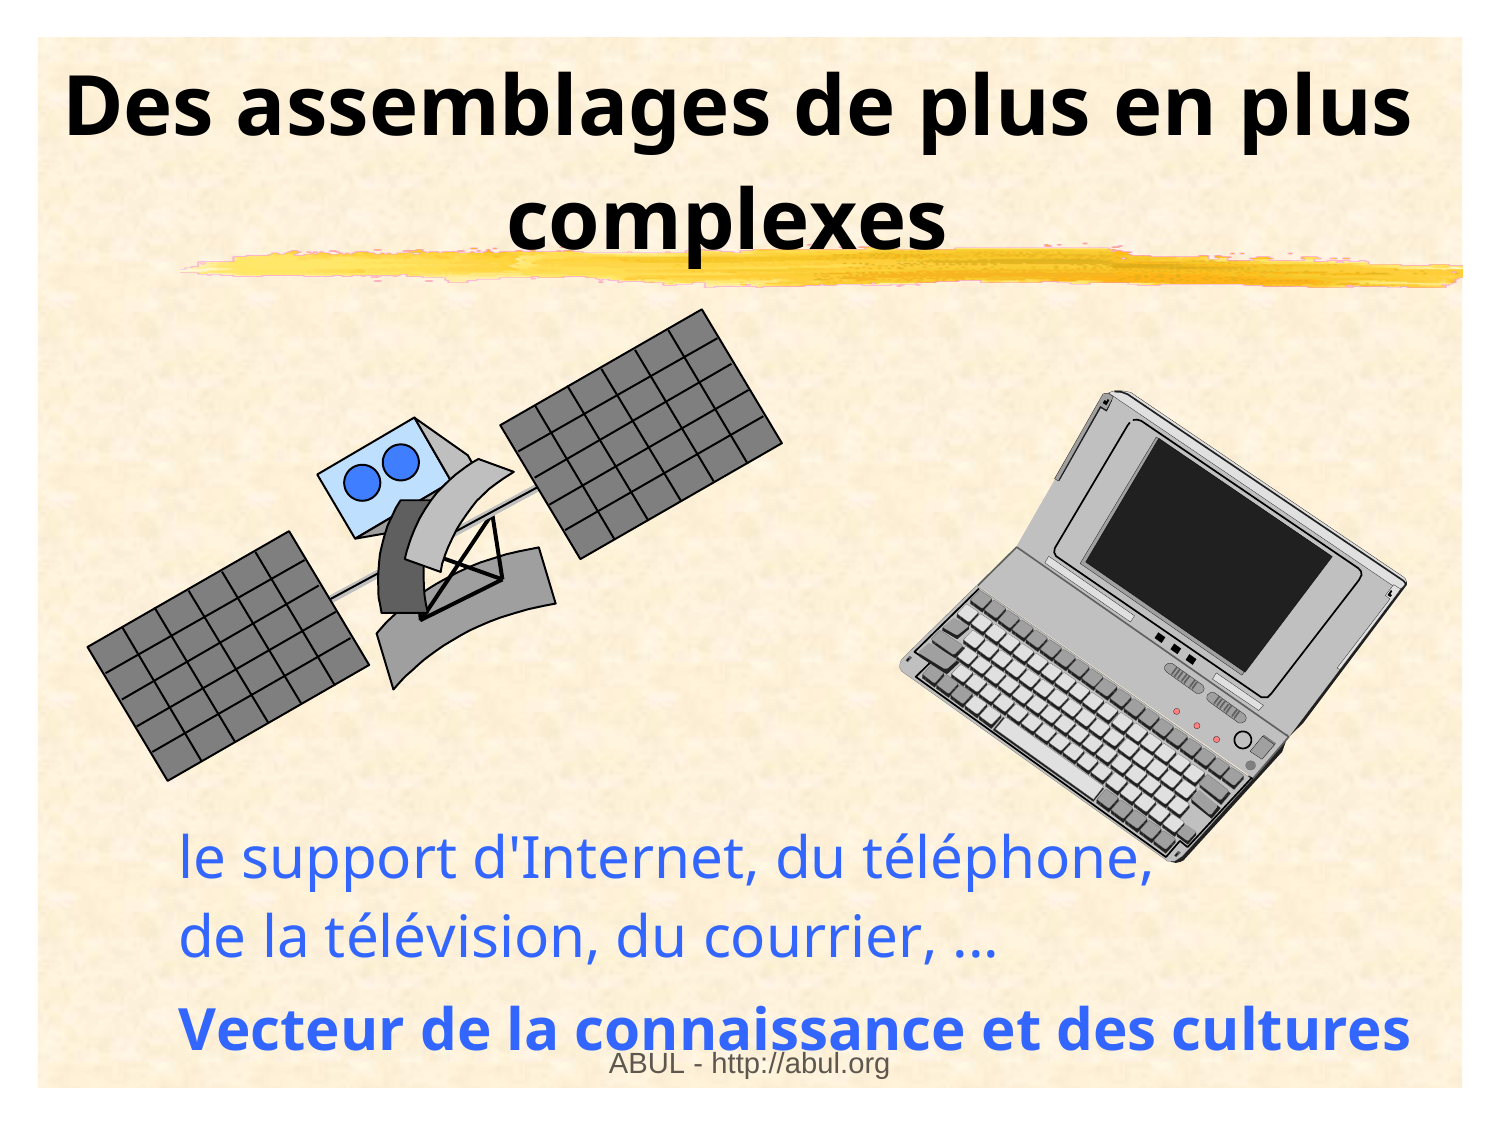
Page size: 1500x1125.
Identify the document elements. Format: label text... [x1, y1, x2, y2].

picture [37, 37, 1463, 1088]
text_box le support d'Internet, du téléphone, de la télévision, du courrier, ... Vecteur de la connaissance et des cultures [163, 808, 1437, 1055]
title Des assemblages de plus en plus complexes [37, 45, 1439, 276]
